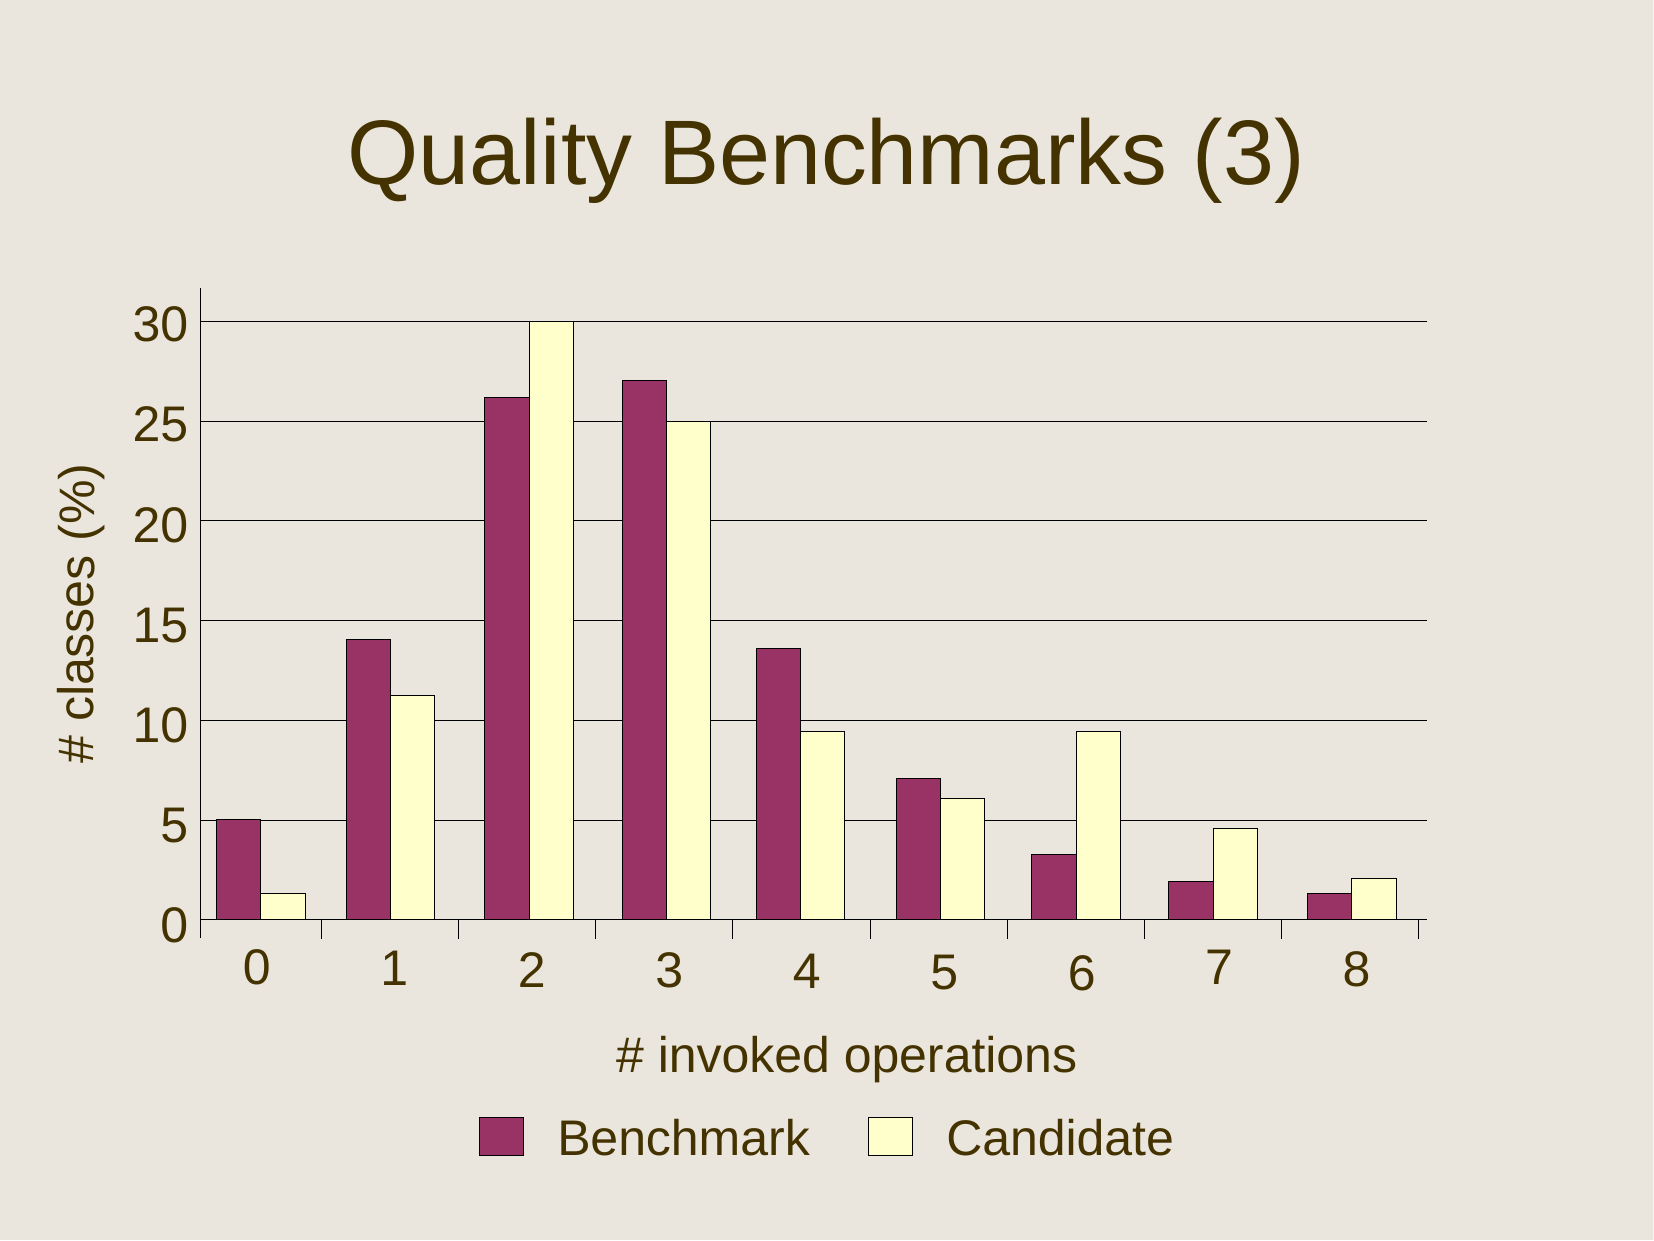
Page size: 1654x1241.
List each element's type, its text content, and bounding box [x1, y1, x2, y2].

text_box [756, 648, 845, 920]
text_box 25 [117, 389, 200, 460]
text_box [868, 1117, 913, 1156]
text_box Candidate [931, 1102, 1189, 1174]
text_box Benchmark [542, 1102, 825, 1174]
title Quality Benchmarks (3) [82, 49, 1571, 257]
text_box [346, 639, 435, 920]
text_box 7 [1190, 932, 1248, 1003]
text_box # classes (%) [40, 448, 113, 779]
text_box 20 [117, 489, 200, 561]
text_box 1 [365, 933, 424, 1004]
text_box [216, 819, 306, 920]
text_box [1031, 731, 1121, 920]
text_box 5 [145, 790, 200, 861]
text_box 0 [145, 890, 204, 961]
text_box [484, 321, 574, 920]
text_box 15 [117, 589, 200, 661]
text_box [479, 1117, 524, 1156]
text_box [896, 778, 985, 920]
text_box 8 [1327, 933, 1386, 1005]
text_box [1168, 828, 1258, 920]
text_box 5 [915, 936, 973, 1008]
text_box 30 [117, 289, 200, 360]
text_box [622, 380, 711, 920]
text_box # invoked operations [601, 1020, 1093, 1091]
text_box 2 [503, 934, 561, 1006]
text_box 0 [228, 931, 286, 1003]
text_box 4 [778, 936, 836, 1007]
text_box 6 [1053, 937, 1111, 1009]
text_box 3 [640, 935, 699, 1006]
text_box [1307, 878, 1397, 920]
text_box 10 [117, 689, 200, 761]
